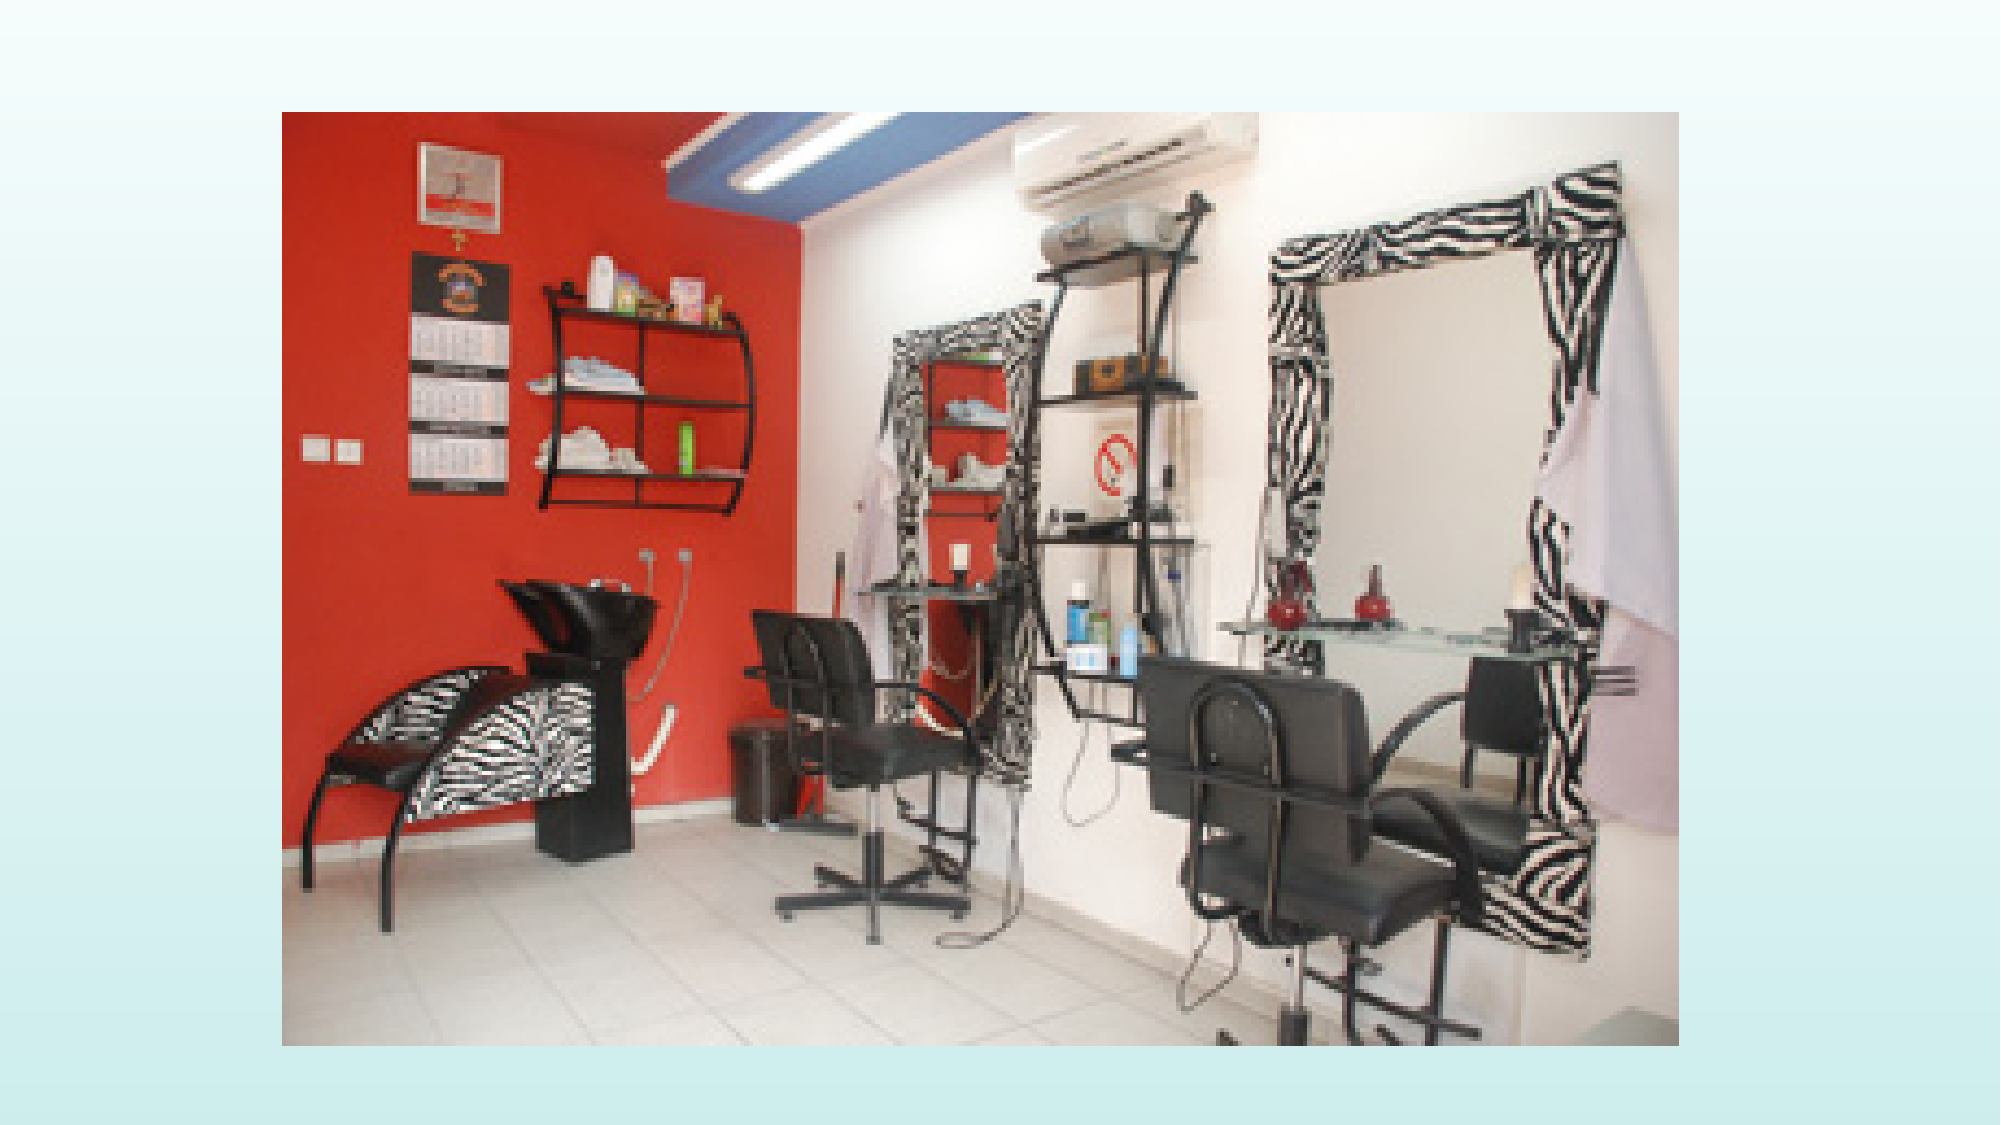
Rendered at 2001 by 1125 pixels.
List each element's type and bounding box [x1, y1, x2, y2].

picture [282, 112, 1679, 1046]
